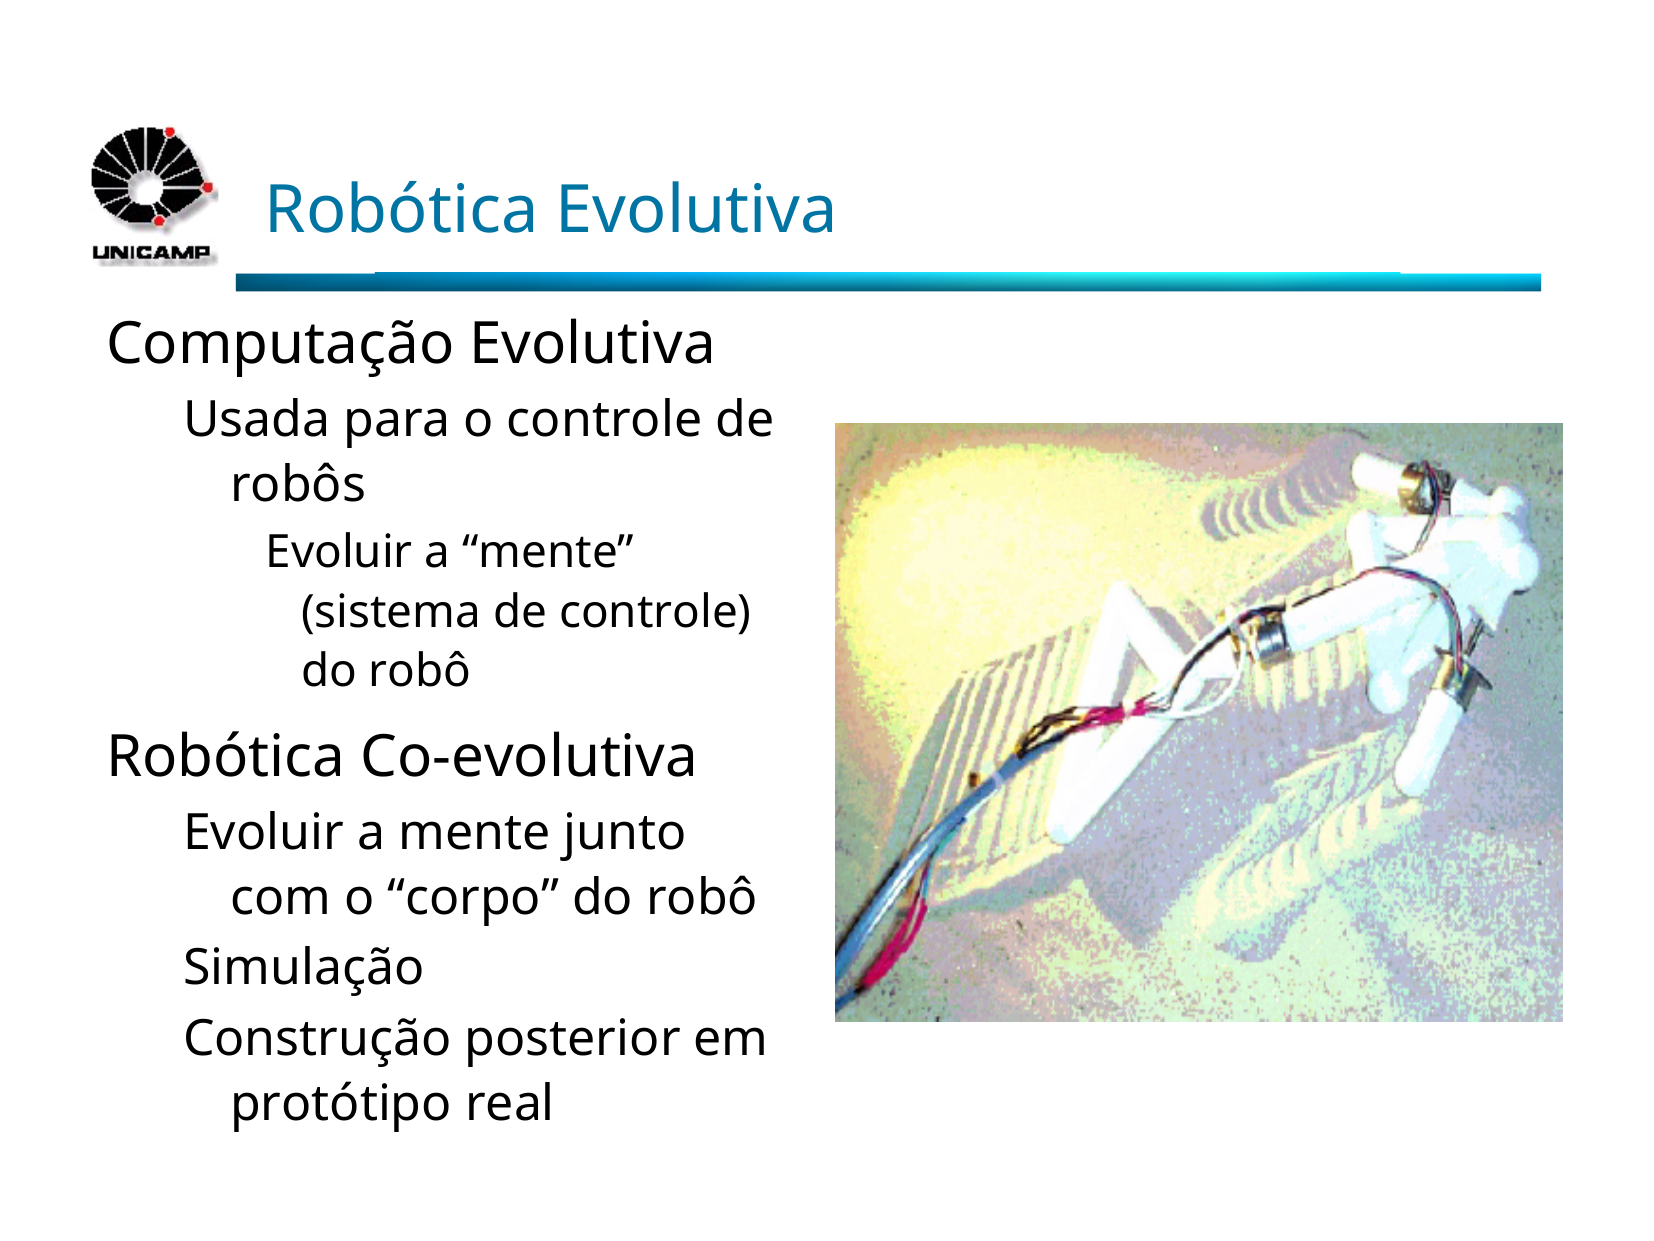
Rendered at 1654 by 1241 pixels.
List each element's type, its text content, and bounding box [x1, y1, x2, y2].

picture [835, 423, 1563, 1022]
picture [125, 272, 1654, 295]
title Robótica Evolutiva [264, 42, 1534, 250]
list Computação Evolutiva Usada para o controle de robôs Evoluir a “mente” (sistema de controle) do robô Robótica Co-evolutiva Evoluir a mente junto com o “corpo” do robô Simulação Construção posterior em protótipo real [88, 303, 788, 1152]
